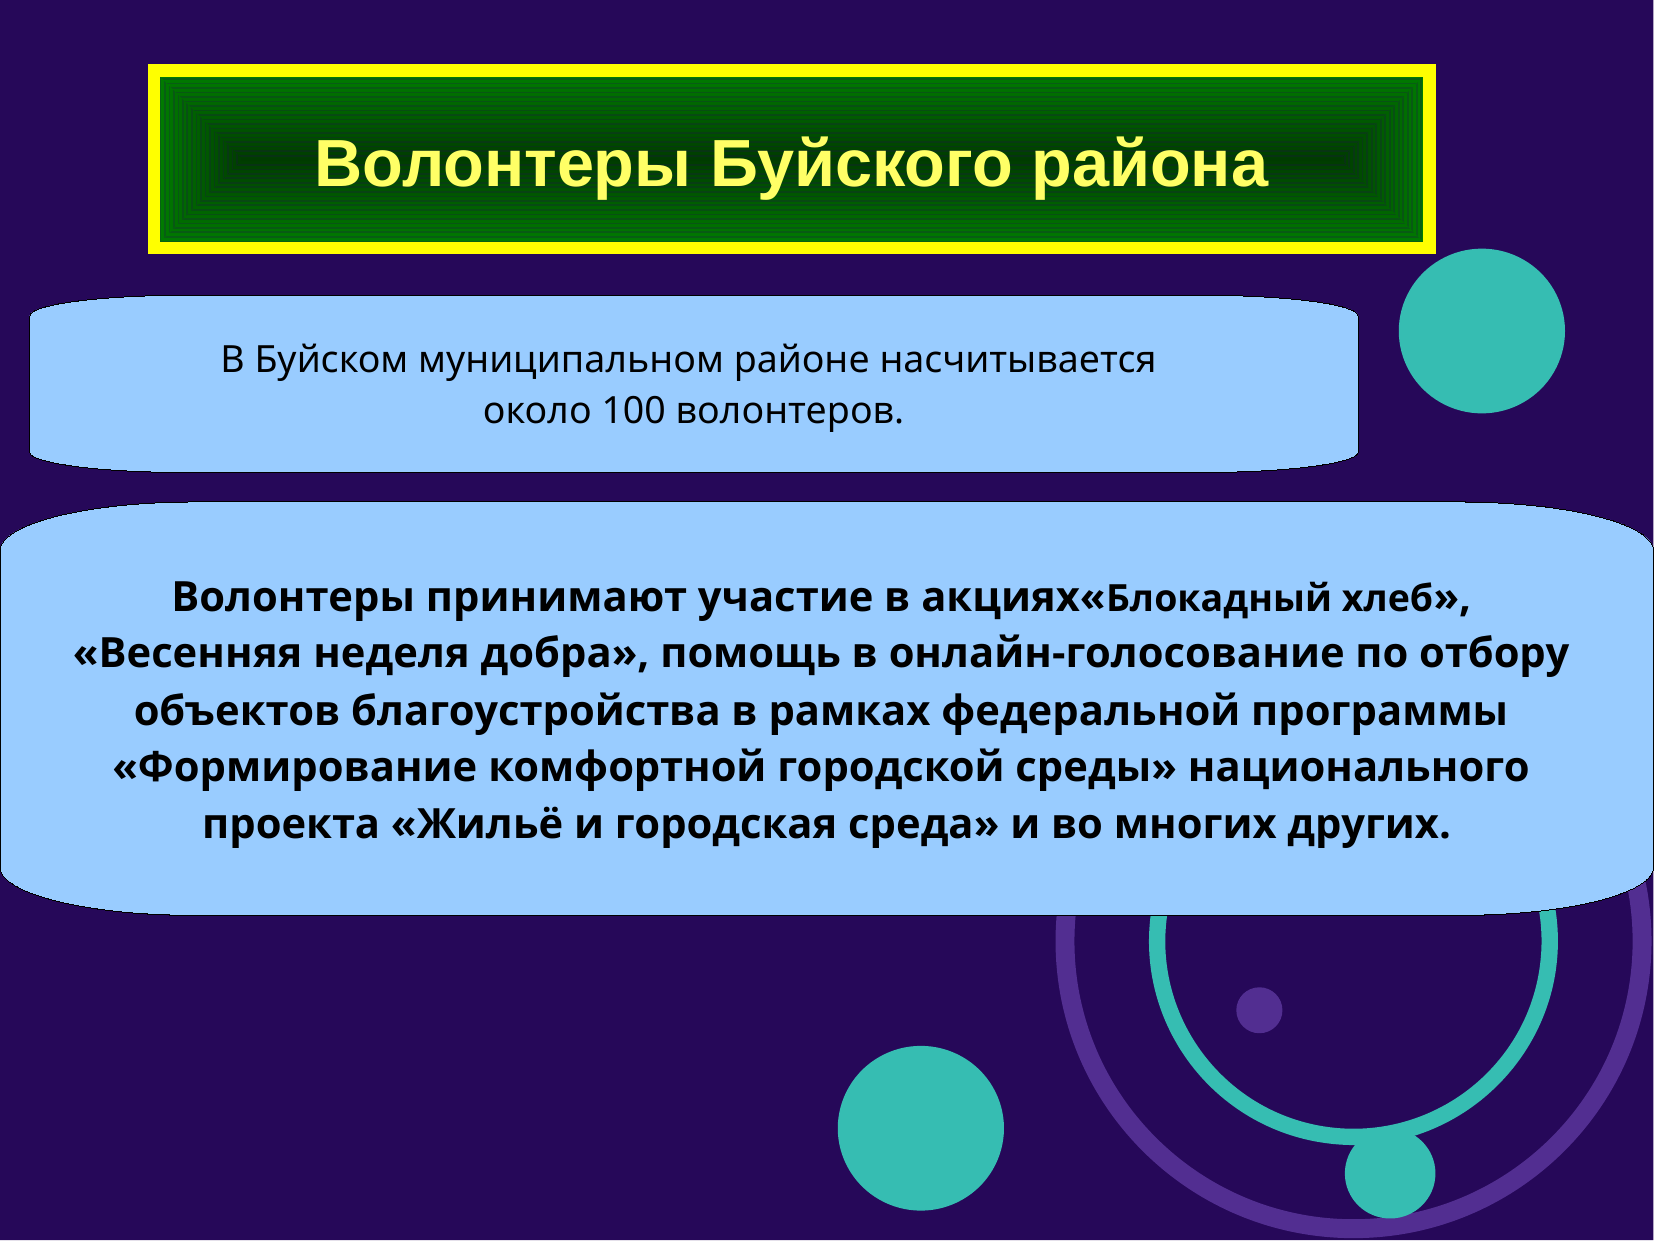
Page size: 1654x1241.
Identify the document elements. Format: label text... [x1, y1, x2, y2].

text_box В Буйском муниципальном районе насчитывается около 100 волонтеров. [29, 295, 1359, 473]
text_box [0, 0, 1654, 546]
text_box Волонтеры принимают участие в акциях«Блокадный хлеб», «Весенняя неделя добра», помощь в онлайн-голосование по отбору объектов благоустройства в рамках федеральной программы «Формирование комфортной городской среды» национального проекта «Жильё и городская среда» и во многих других. [0, 501, 1654, 916]
text_box [0, 872, 1041, 1241]
picture [1041, 871, 1654, 1241]
text_box Волонтеры Буйского района [154, 70, 1430, 248]
